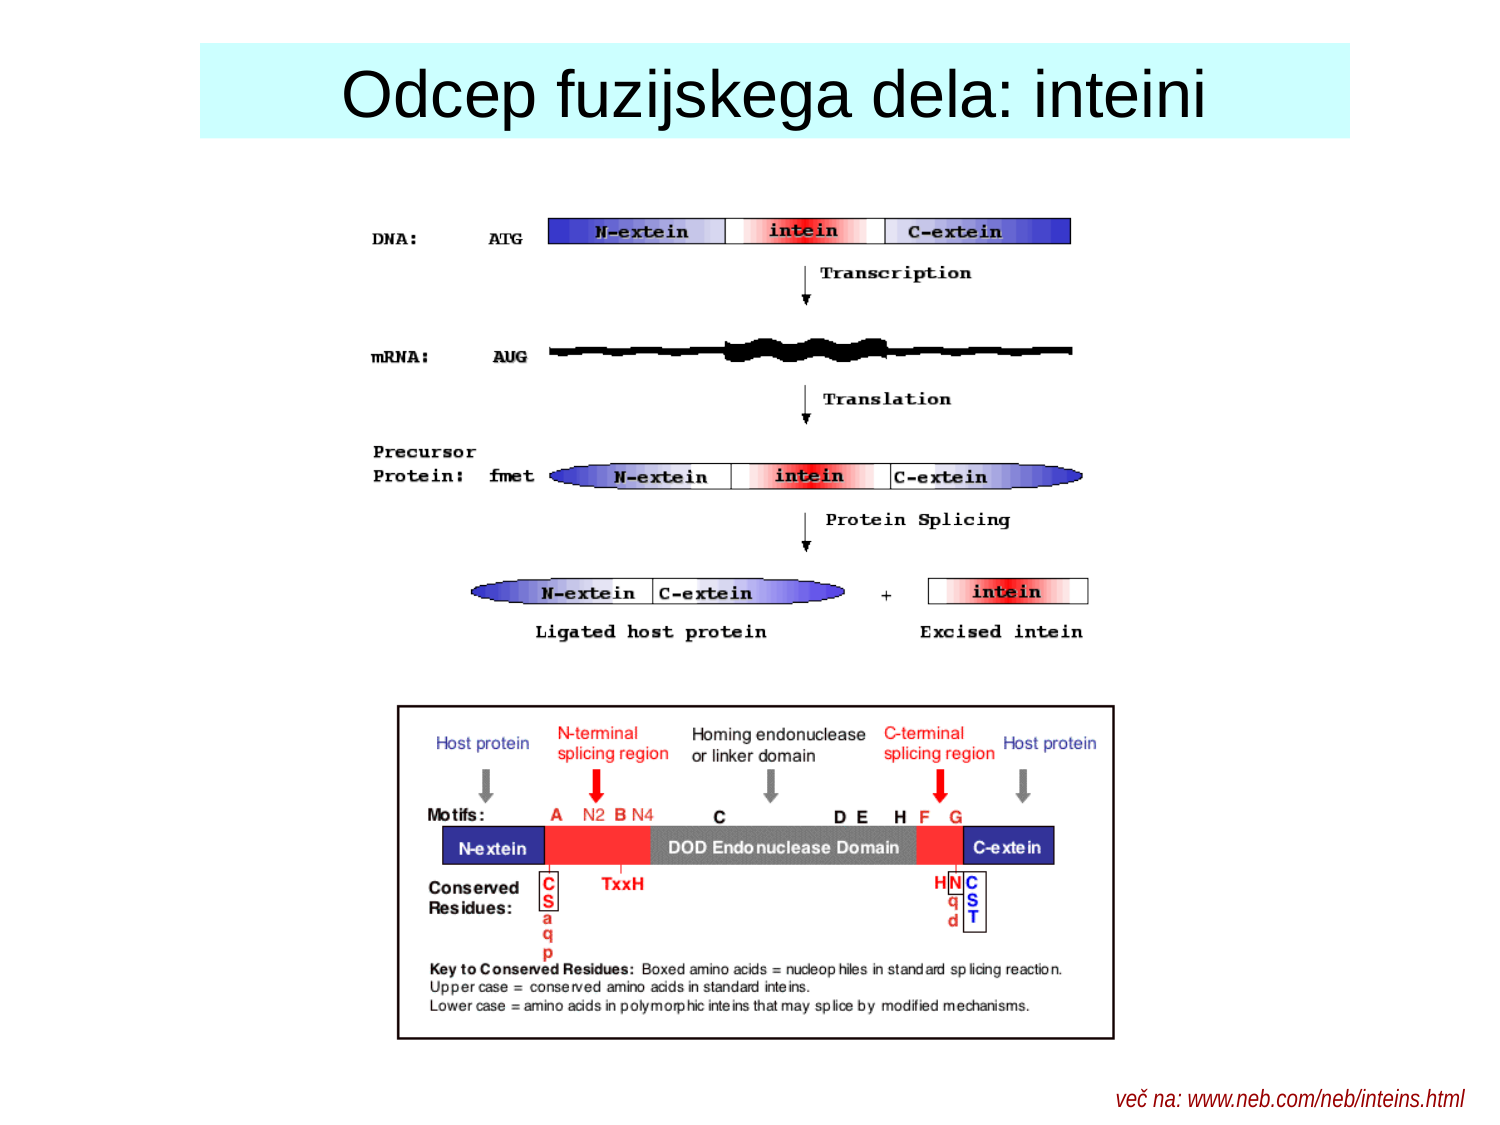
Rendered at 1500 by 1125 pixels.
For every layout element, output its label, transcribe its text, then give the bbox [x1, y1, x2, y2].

text_box več na: www.neb.com/neb/inteins.html [1100, 1074, 1481, 1120]
text_box Odcep fuzijskega dela: inteini [200, 43, 1350, 139]
picture [360, 184, 1105, 664]
picture [372, 680, 1140, 1065]
